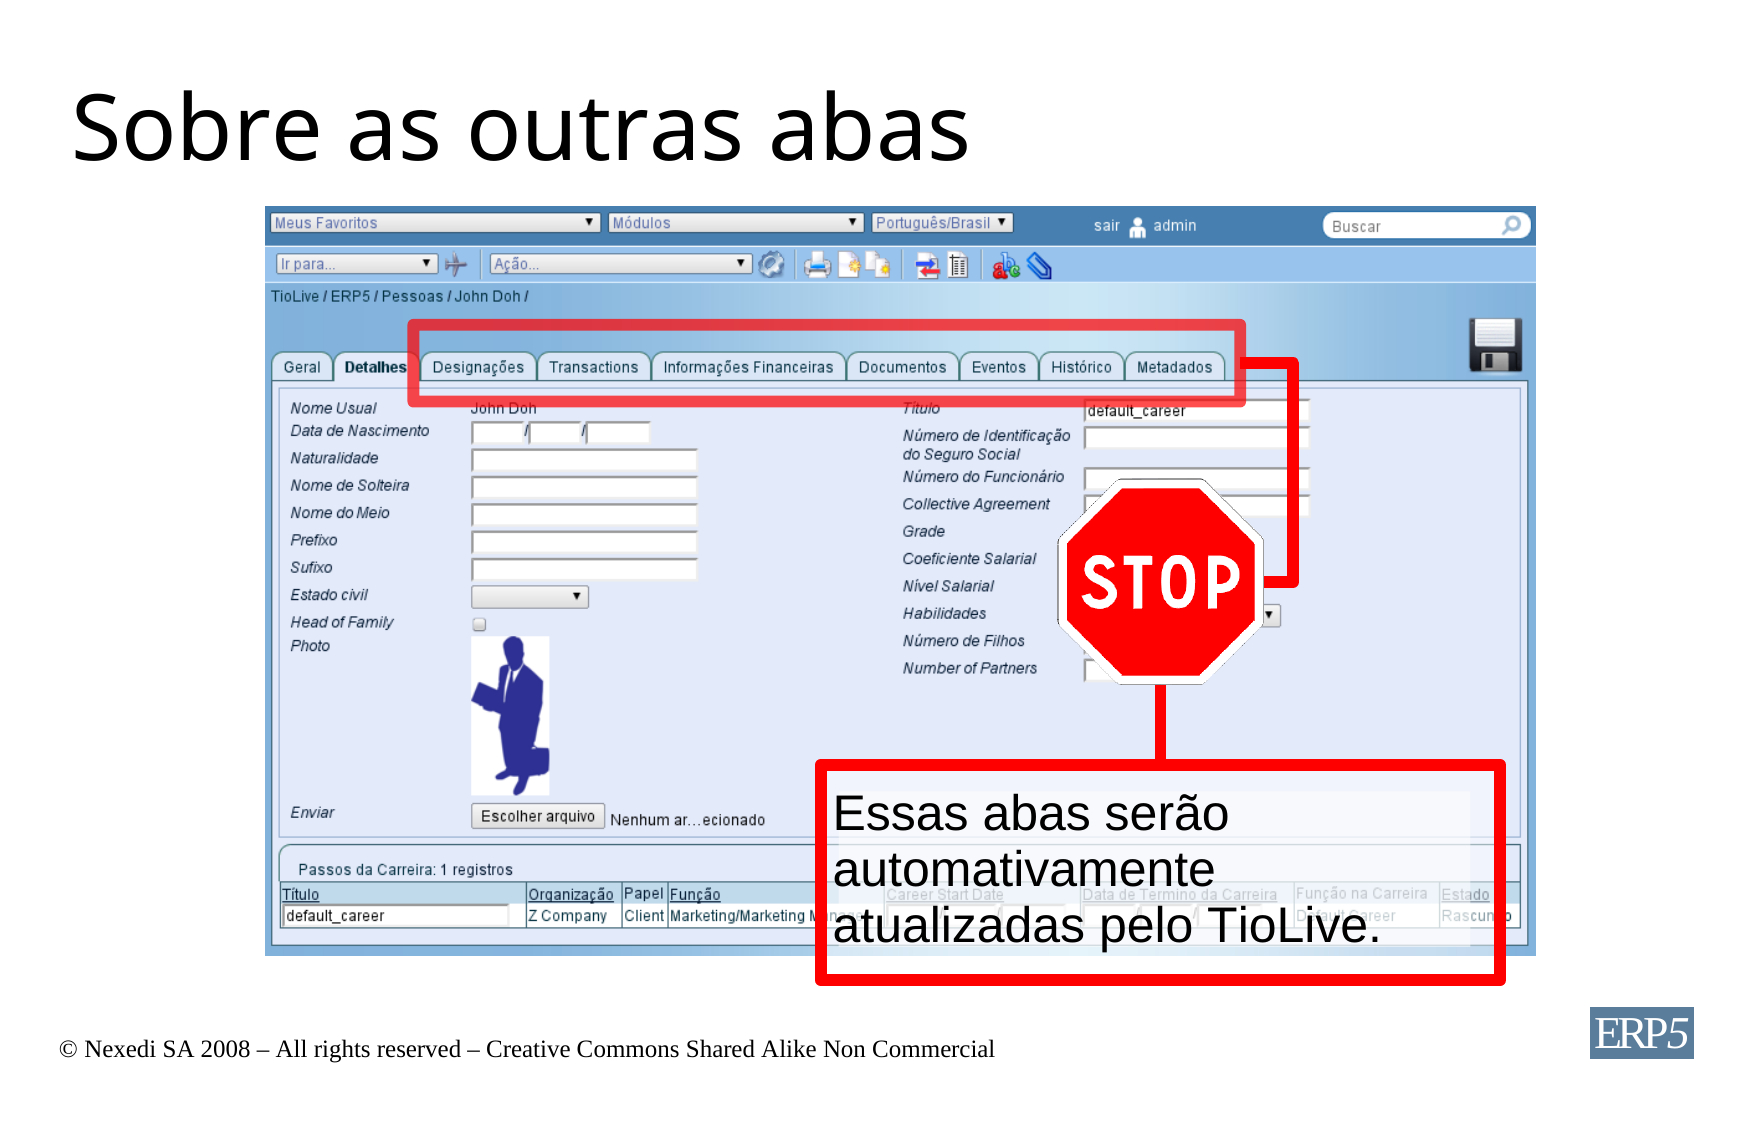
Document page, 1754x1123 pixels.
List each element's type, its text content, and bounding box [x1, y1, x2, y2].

picture [265, 206, 1536, 956]
text_box Essas abas serão automativamente atualizadas pelo TioLive. [838, 791, 1471, 947]
text_box [820, 764, 1501, 981]
title Sobre as outras abas [71, 63, 1707, 187]
